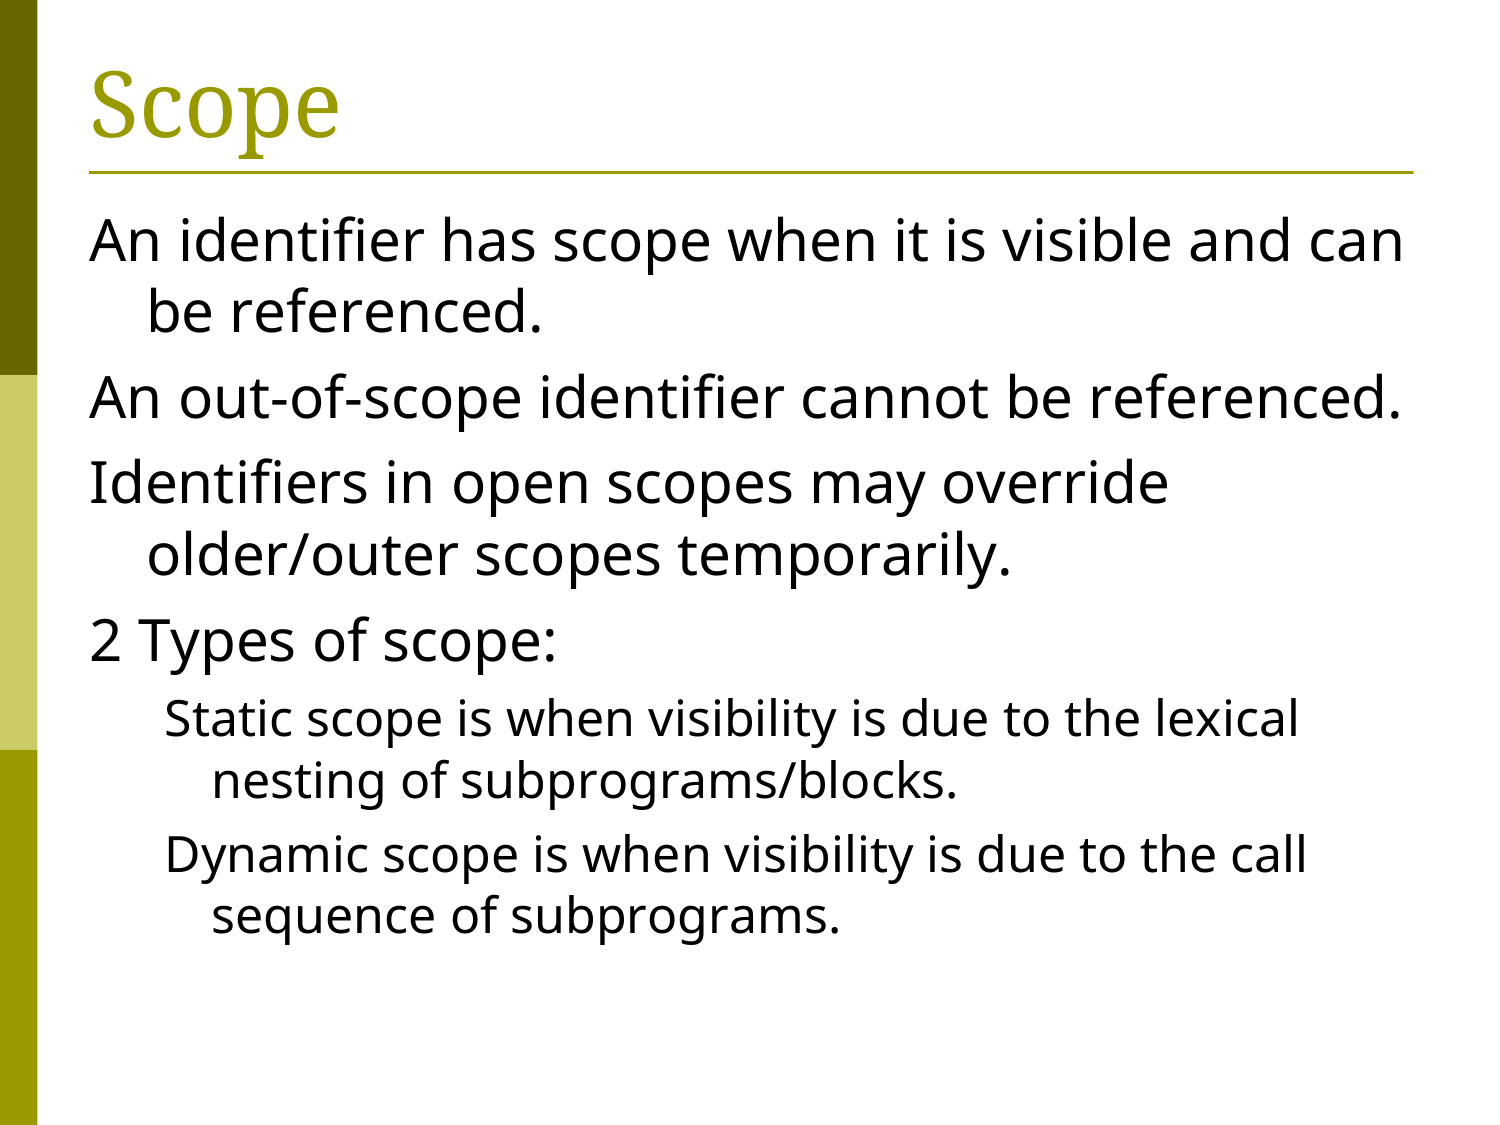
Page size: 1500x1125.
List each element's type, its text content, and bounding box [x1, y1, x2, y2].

list An identifier has scope when it is visible and can be referenced. An out-of-scope identifier cannot be referenced. Identifiers in open scopes may override older/outer scopes temporarily. 2 Types of scope: Static scope is when visibility is due to the lexical nesting of subprograms/blocks. Dynamic scope is when visibility is due to the call sequence of subprograms. [75, 196, 1426, 1006]
title Scope [75, 45, 1426, 173]
